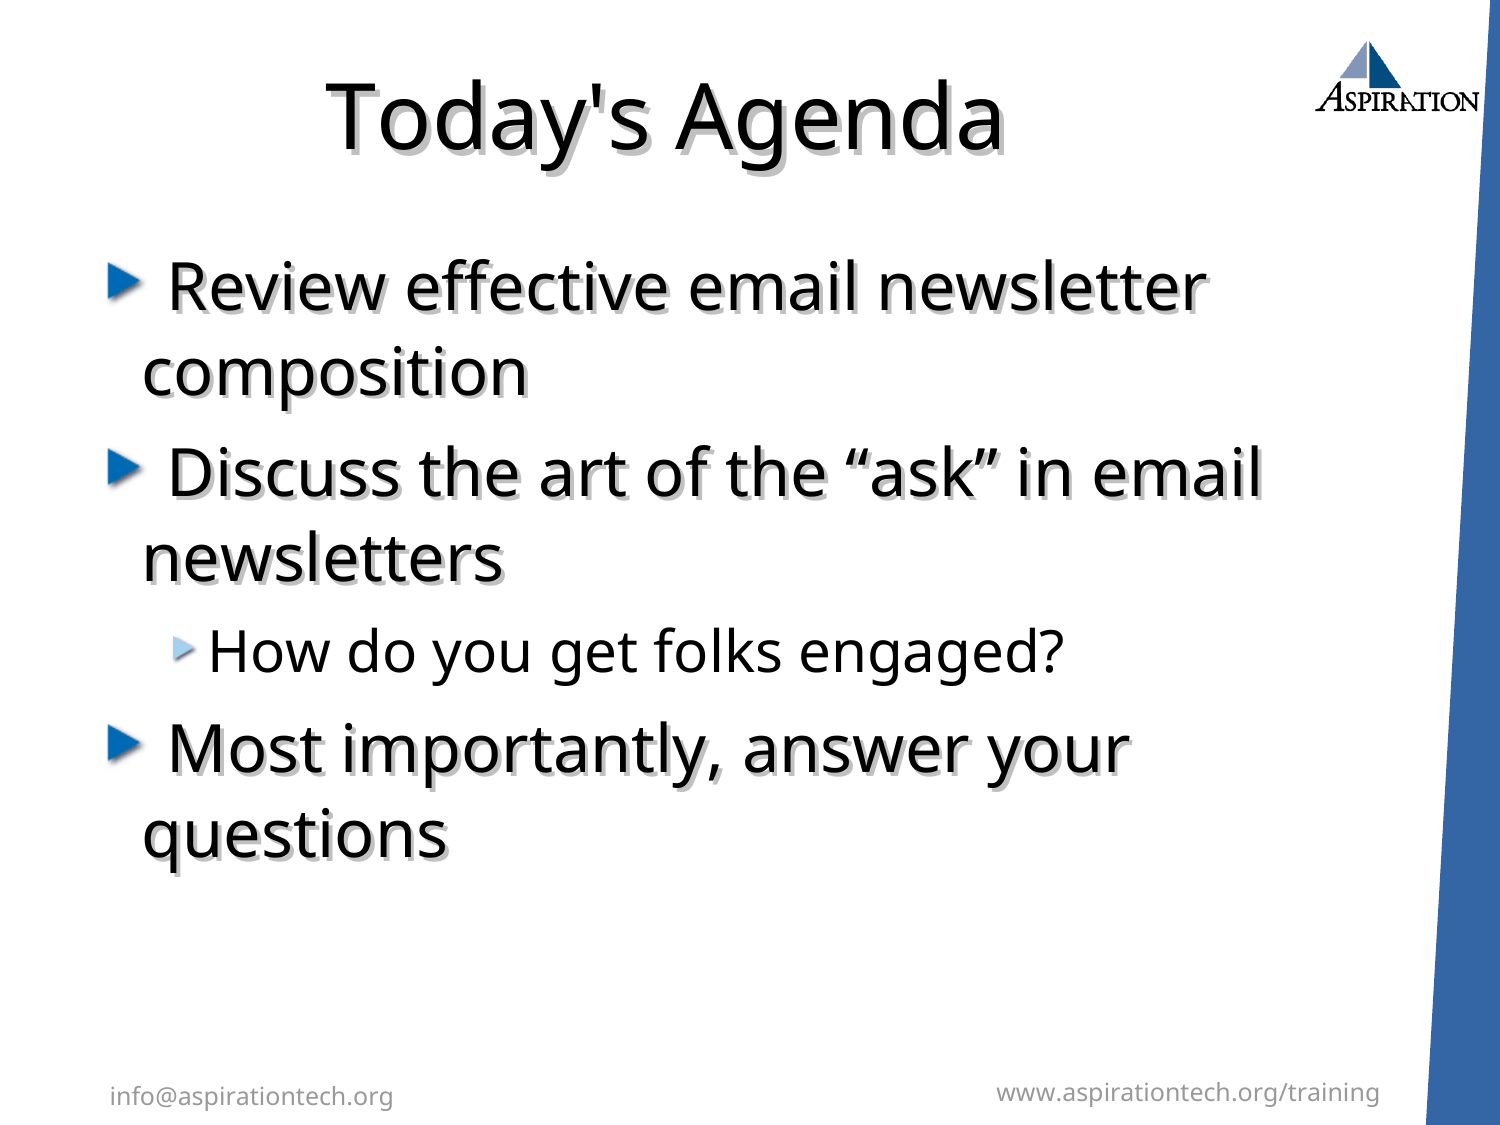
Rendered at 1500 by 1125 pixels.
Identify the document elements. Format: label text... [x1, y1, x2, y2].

title Today's Agenda [49, 19, 1284, 206]
list Review effective email newsletter composition Discuss the art of the “ask” in email newsletters How do you get folks engaged? Most importantly, answer your questions [49, 238, 1447, 892]
picture [1315, 41, 1480, 120]
